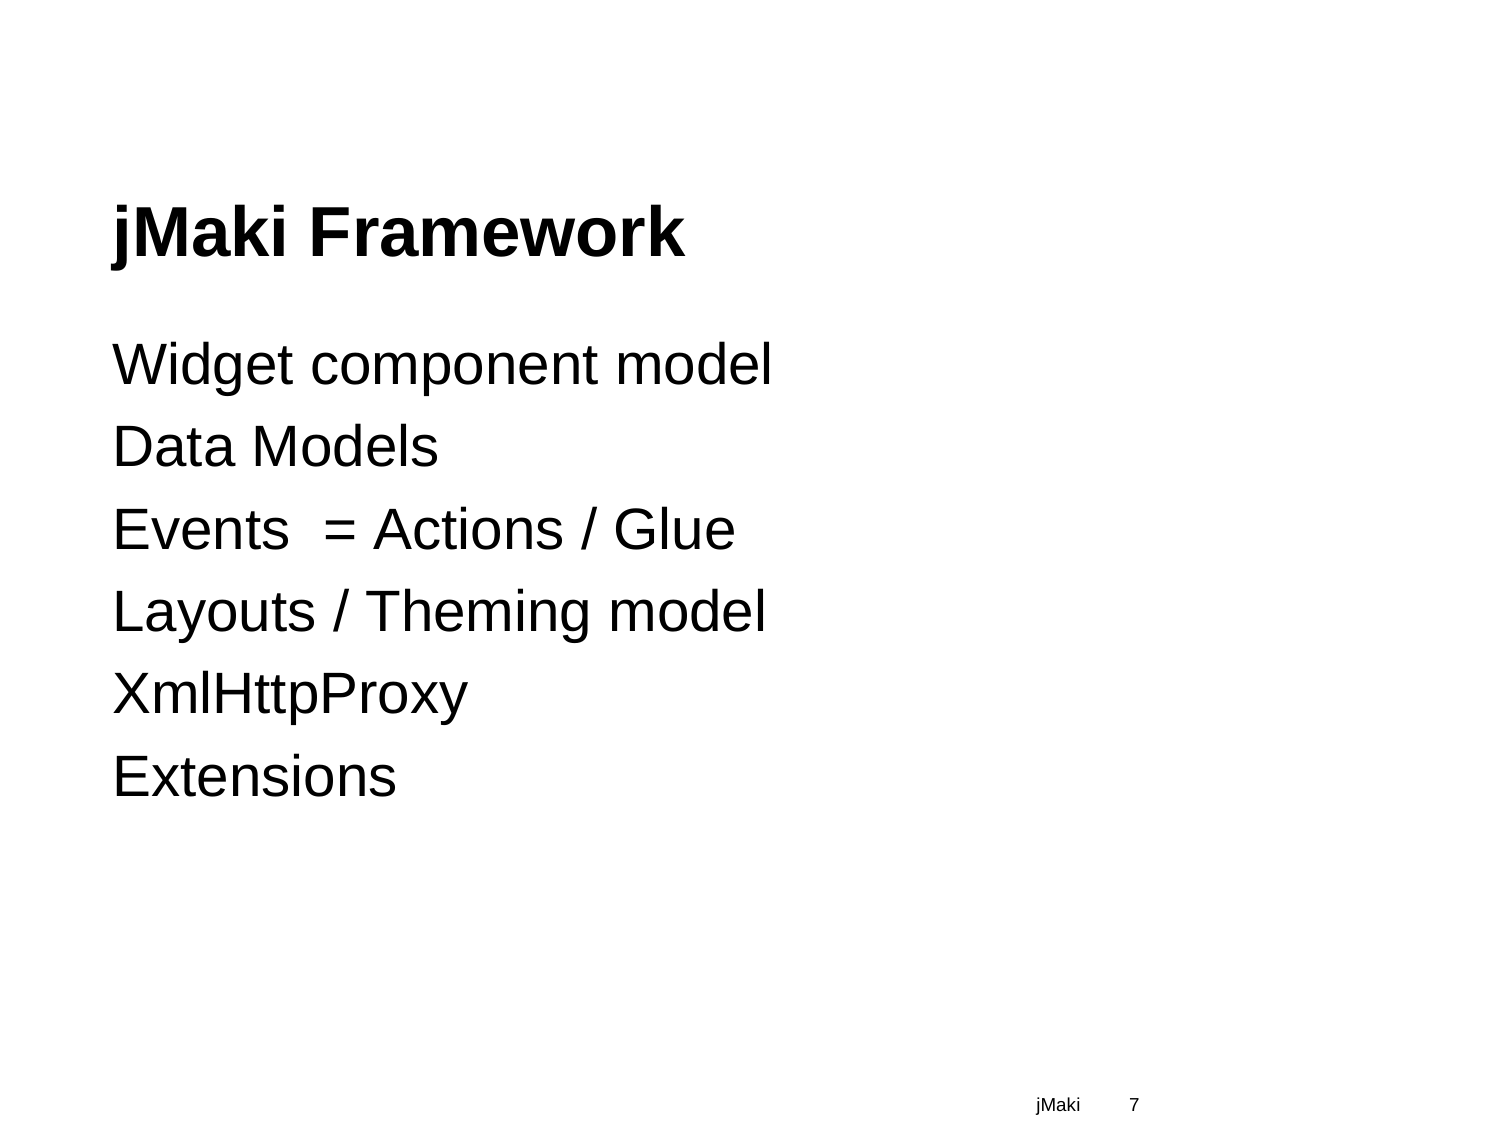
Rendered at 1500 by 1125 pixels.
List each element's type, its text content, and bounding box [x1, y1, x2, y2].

list Widget component model Data Models Events = Actions / Glue Layouts / Theming model XmlHttpProxy Extensions [112, 337, 1463, 1081]
title jMaki Framework [112, 119, 1417, 271]
